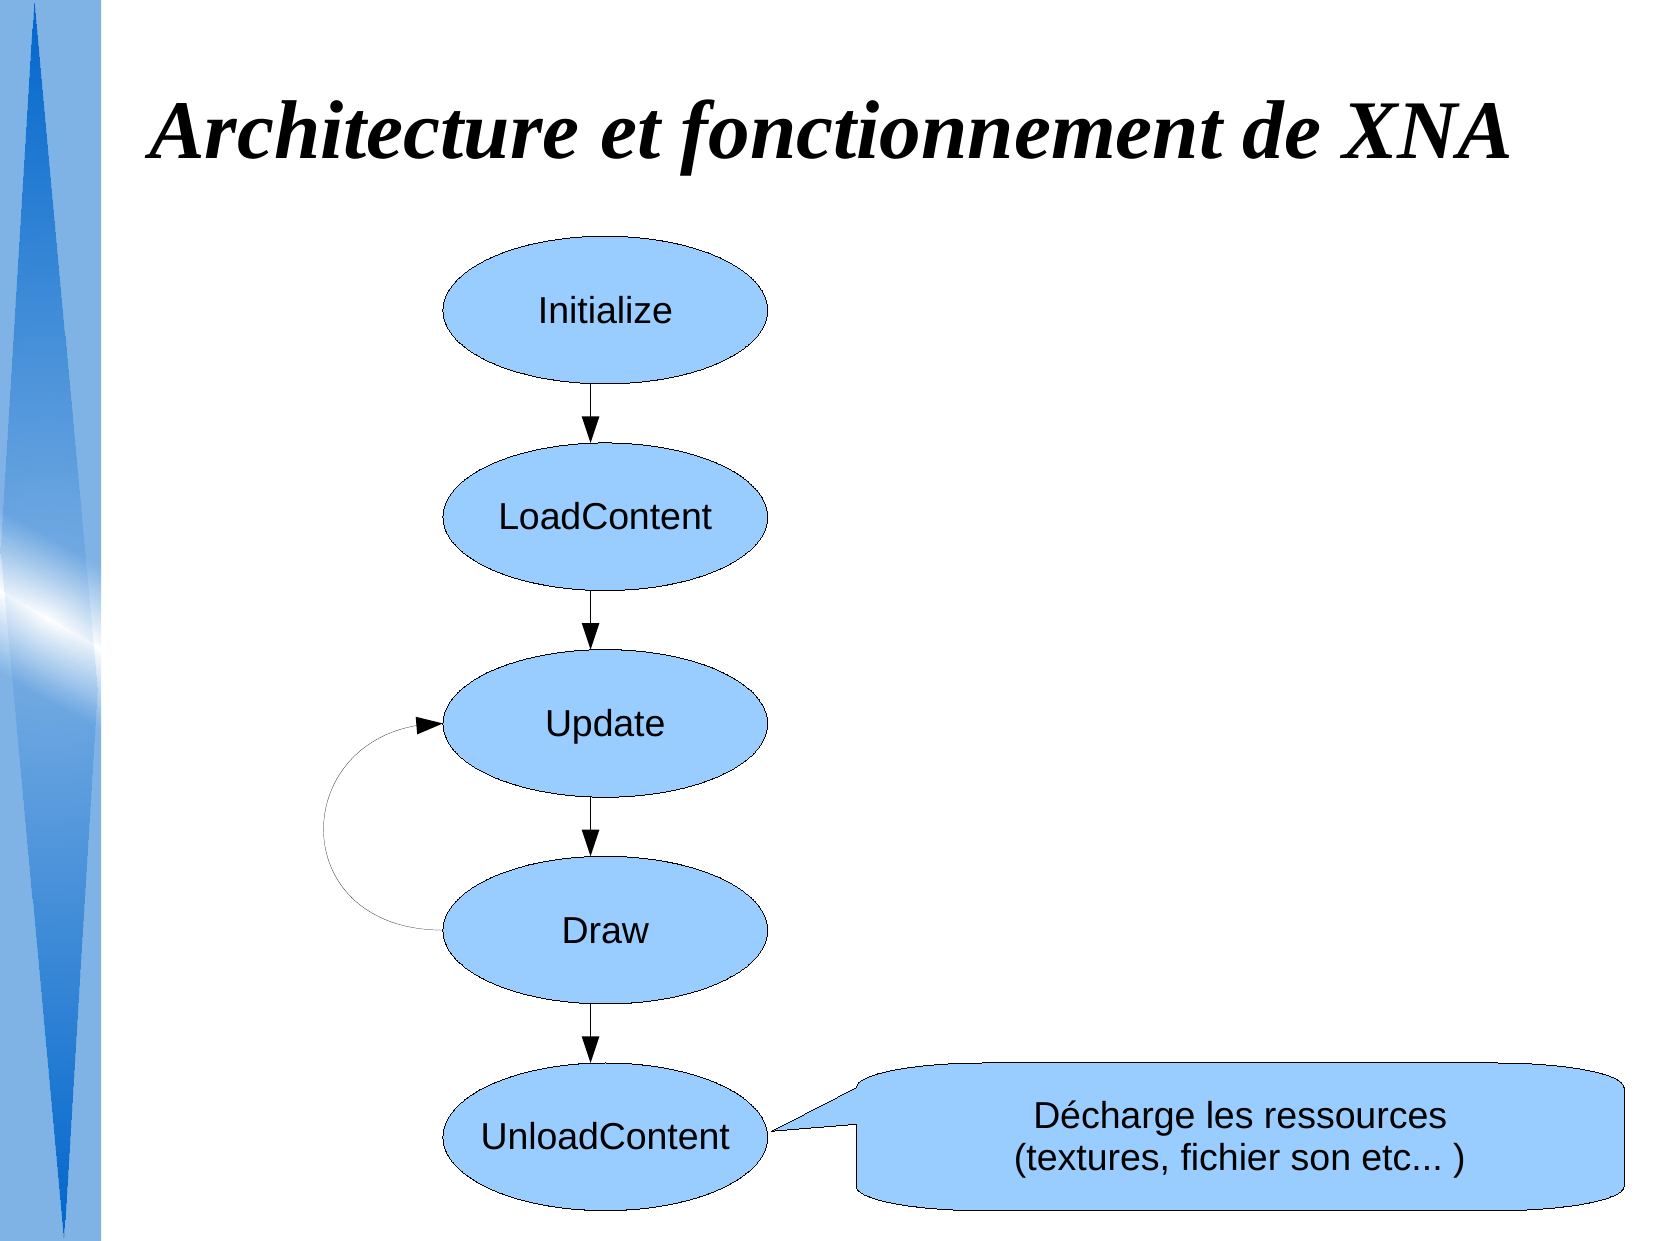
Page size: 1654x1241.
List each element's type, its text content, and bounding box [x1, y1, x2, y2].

text_box Draw [442, 856, 768, 1004]
text_box LoadContent [442, 442, 768, 591]
title Architecture et fonctionnement de XNA [138, 84, 1527, 177]
text_box Décharge les ressources (textures, fichier son etc... ) [771, 1062, 1625, 1211]
text_box Initialize [442, 236, 768, 384]
text_box Update [442, 649, 768, 798]
text_box UnloadContent [442, 1062, 768, 1211]
